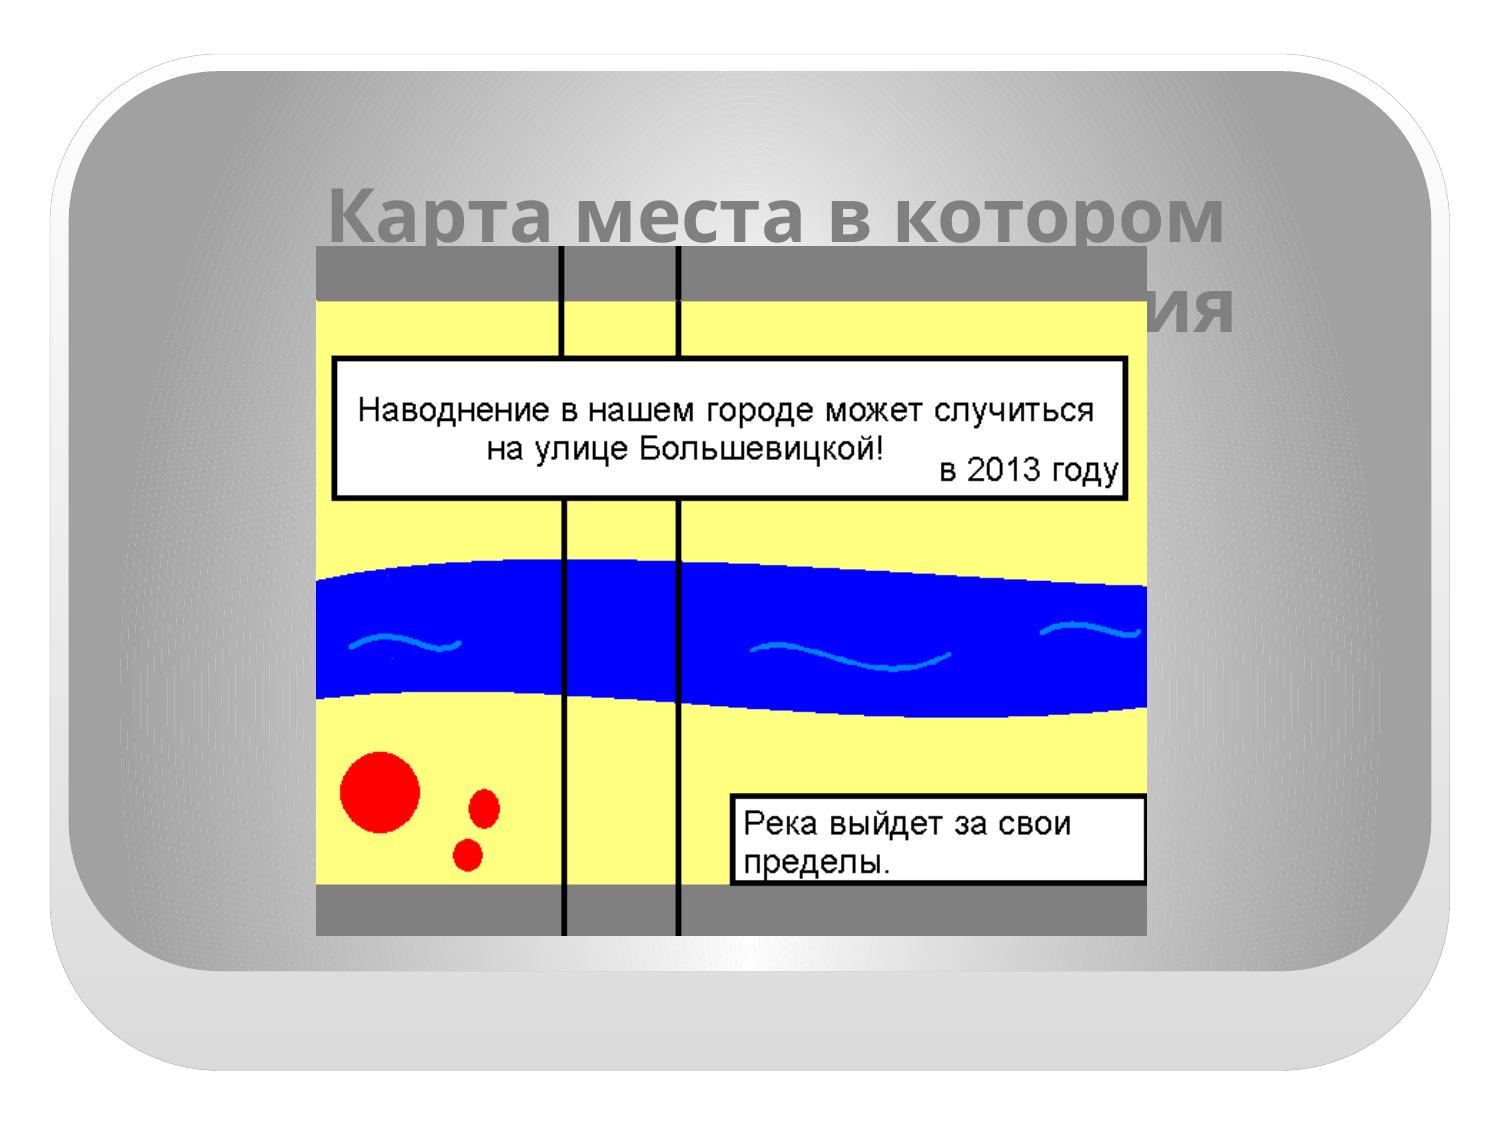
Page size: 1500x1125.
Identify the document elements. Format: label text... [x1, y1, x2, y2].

title Карта места в котором возможны наводнения [105, 70, 1448, 243]
picture [316, 246, 1147, 937]
